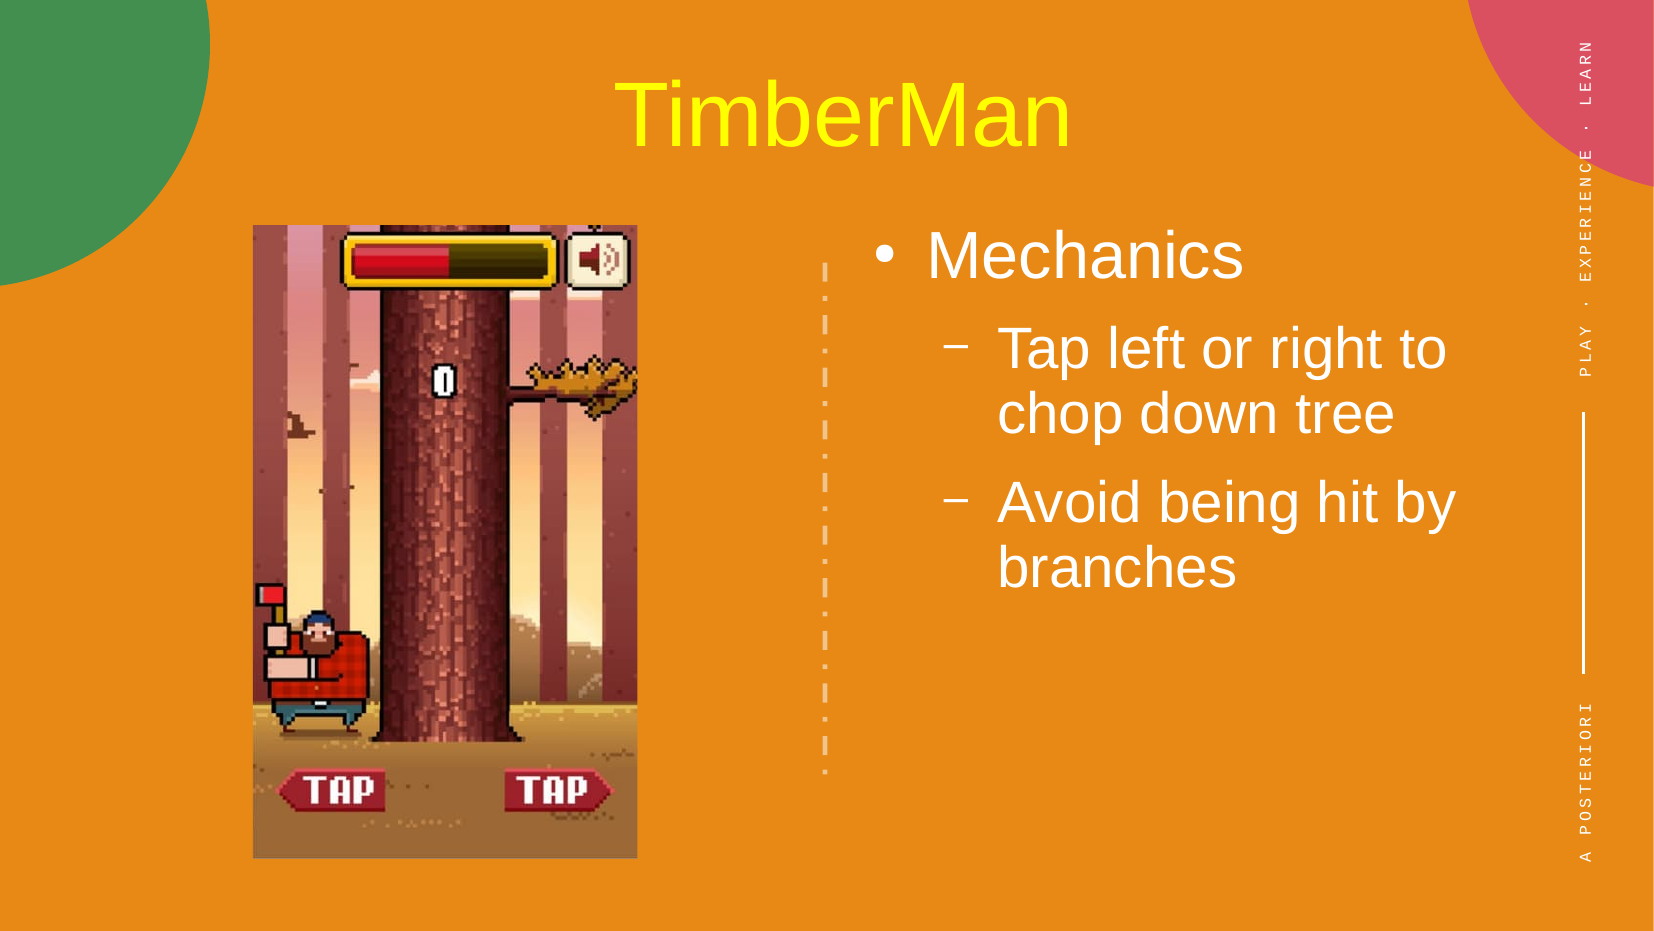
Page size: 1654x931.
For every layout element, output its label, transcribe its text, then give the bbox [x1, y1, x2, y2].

picture [252, 225, 638, 859]
list Mechanics Tap left or right to chop down tree Avoid being hit by branches [855, 217, 1544, 826]
title TimberMan [187, 37, 1501, 193]
